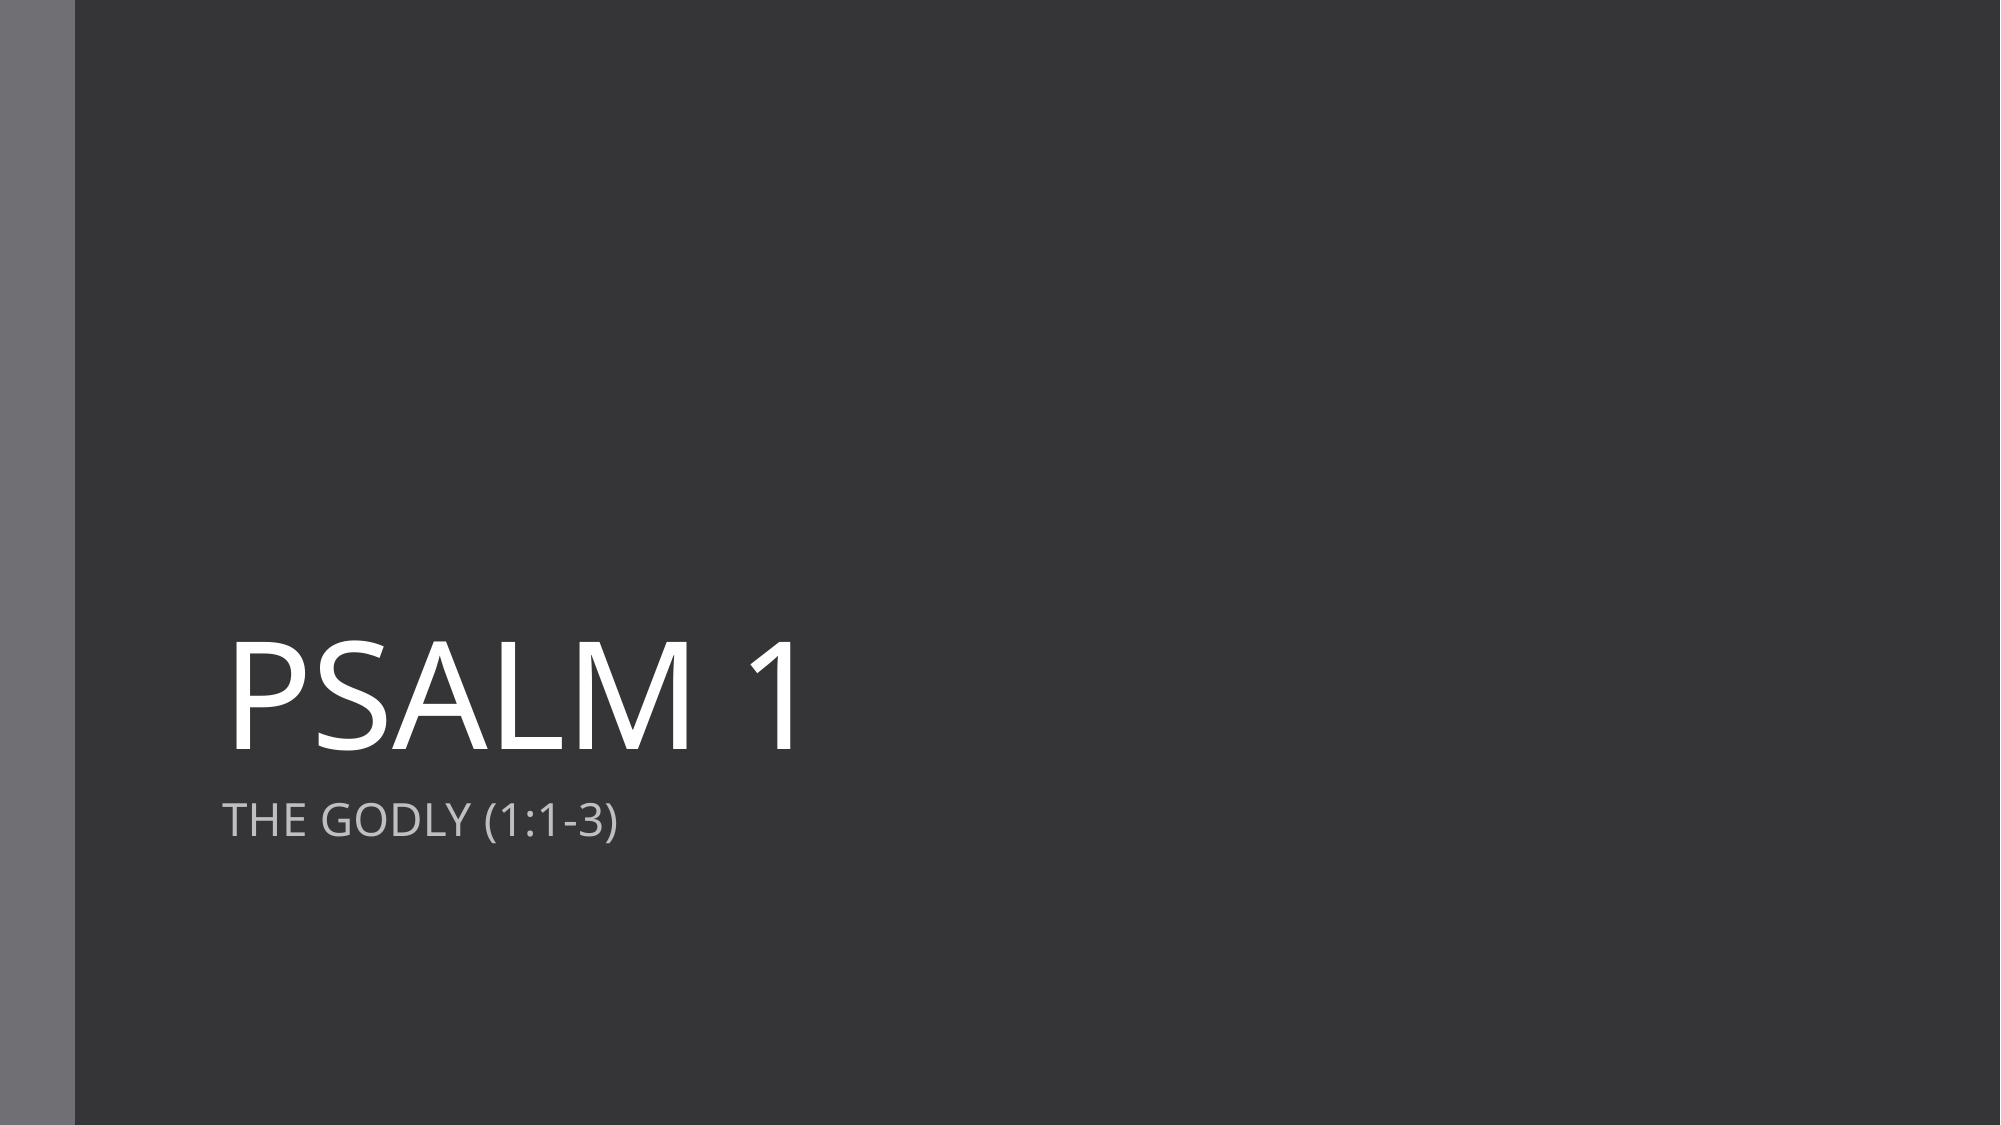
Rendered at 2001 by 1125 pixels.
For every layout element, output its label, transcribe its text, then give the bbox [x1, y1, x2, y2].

subtitle THE GODLY (1:1-3) [206, 787, 1752, 1066]
title PSALM 1 [206, 124, 1752, 787]
